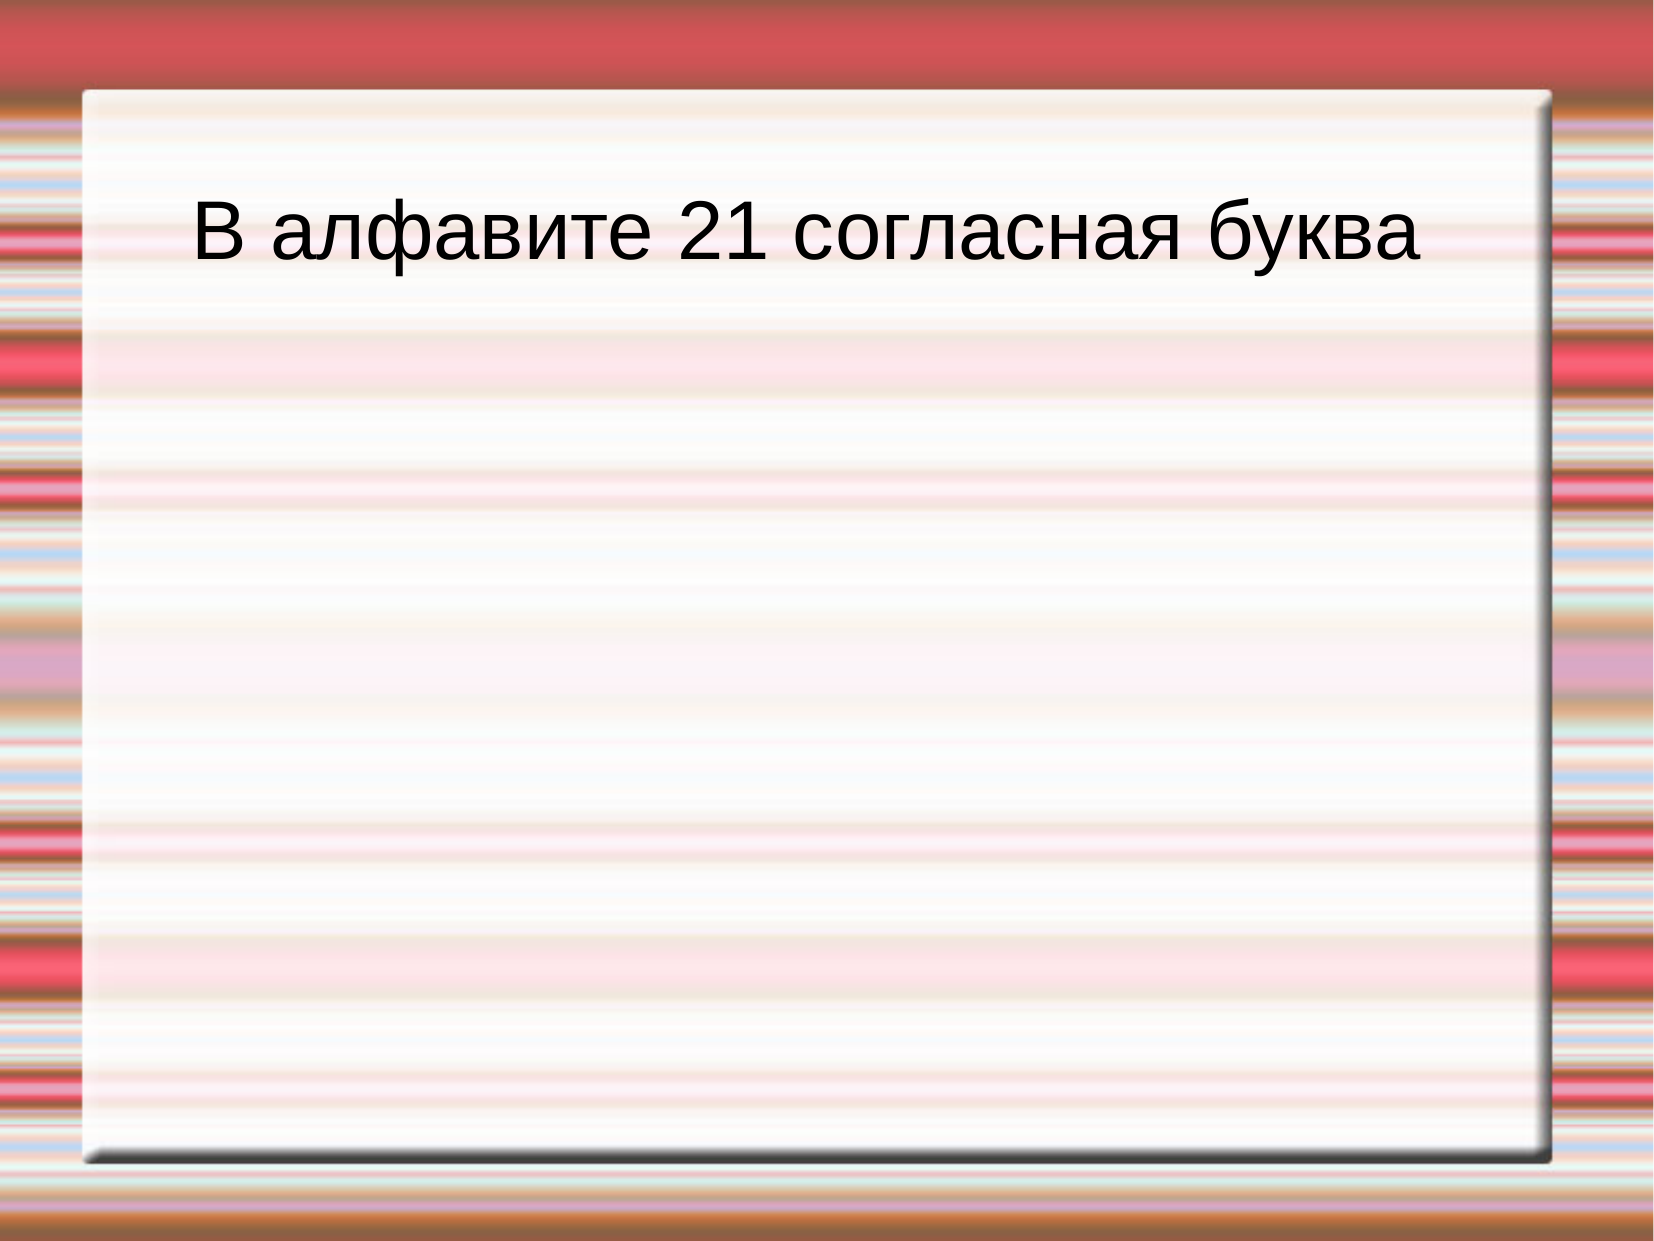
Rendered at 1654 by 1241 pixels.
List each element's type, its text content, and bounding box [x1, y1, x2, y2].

picture [0, 0, 1654, 1241]
text_box В алфавите 21 согласная буква [177, 177, 1437, 286]
